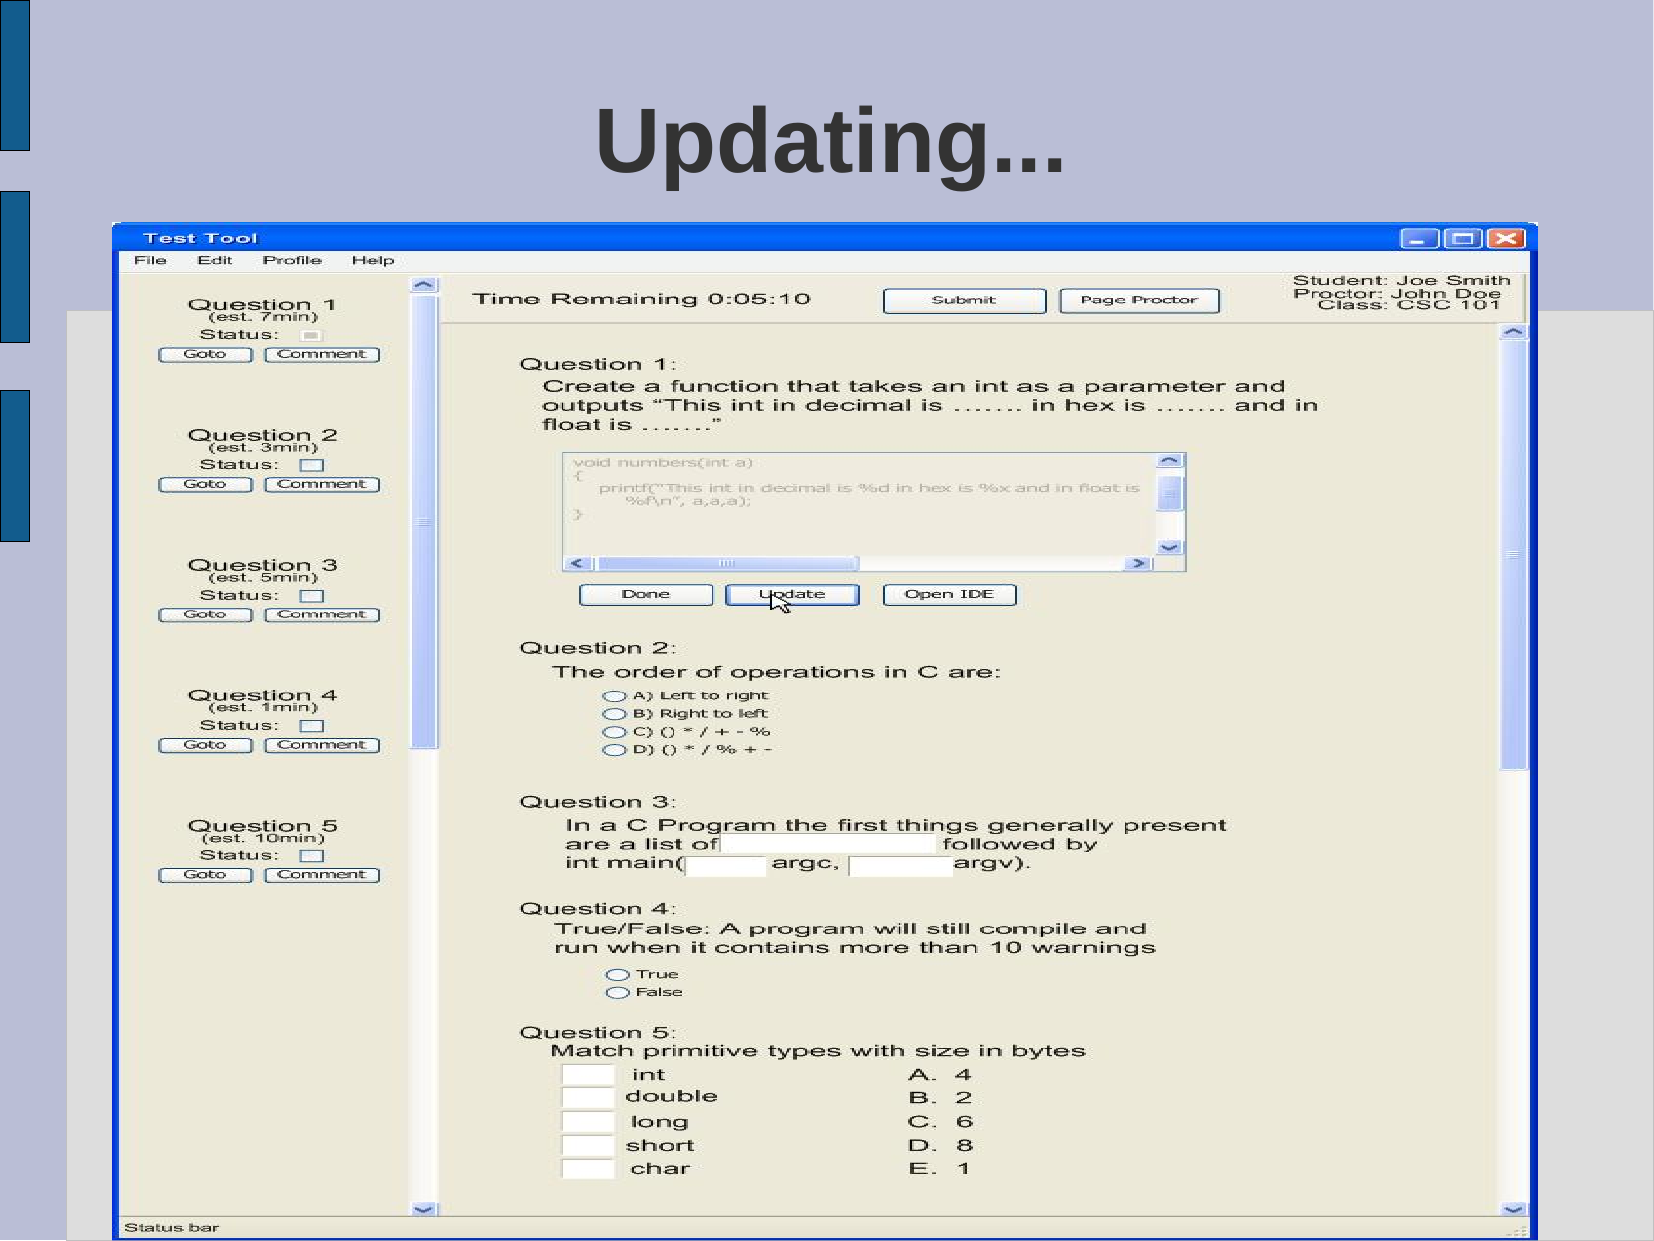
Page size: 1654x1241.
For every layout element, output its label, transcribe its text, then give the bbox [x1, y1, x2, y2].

picture [112, 222, 1538, 1241]
title Updating... [125, 37, 1538, 222]
